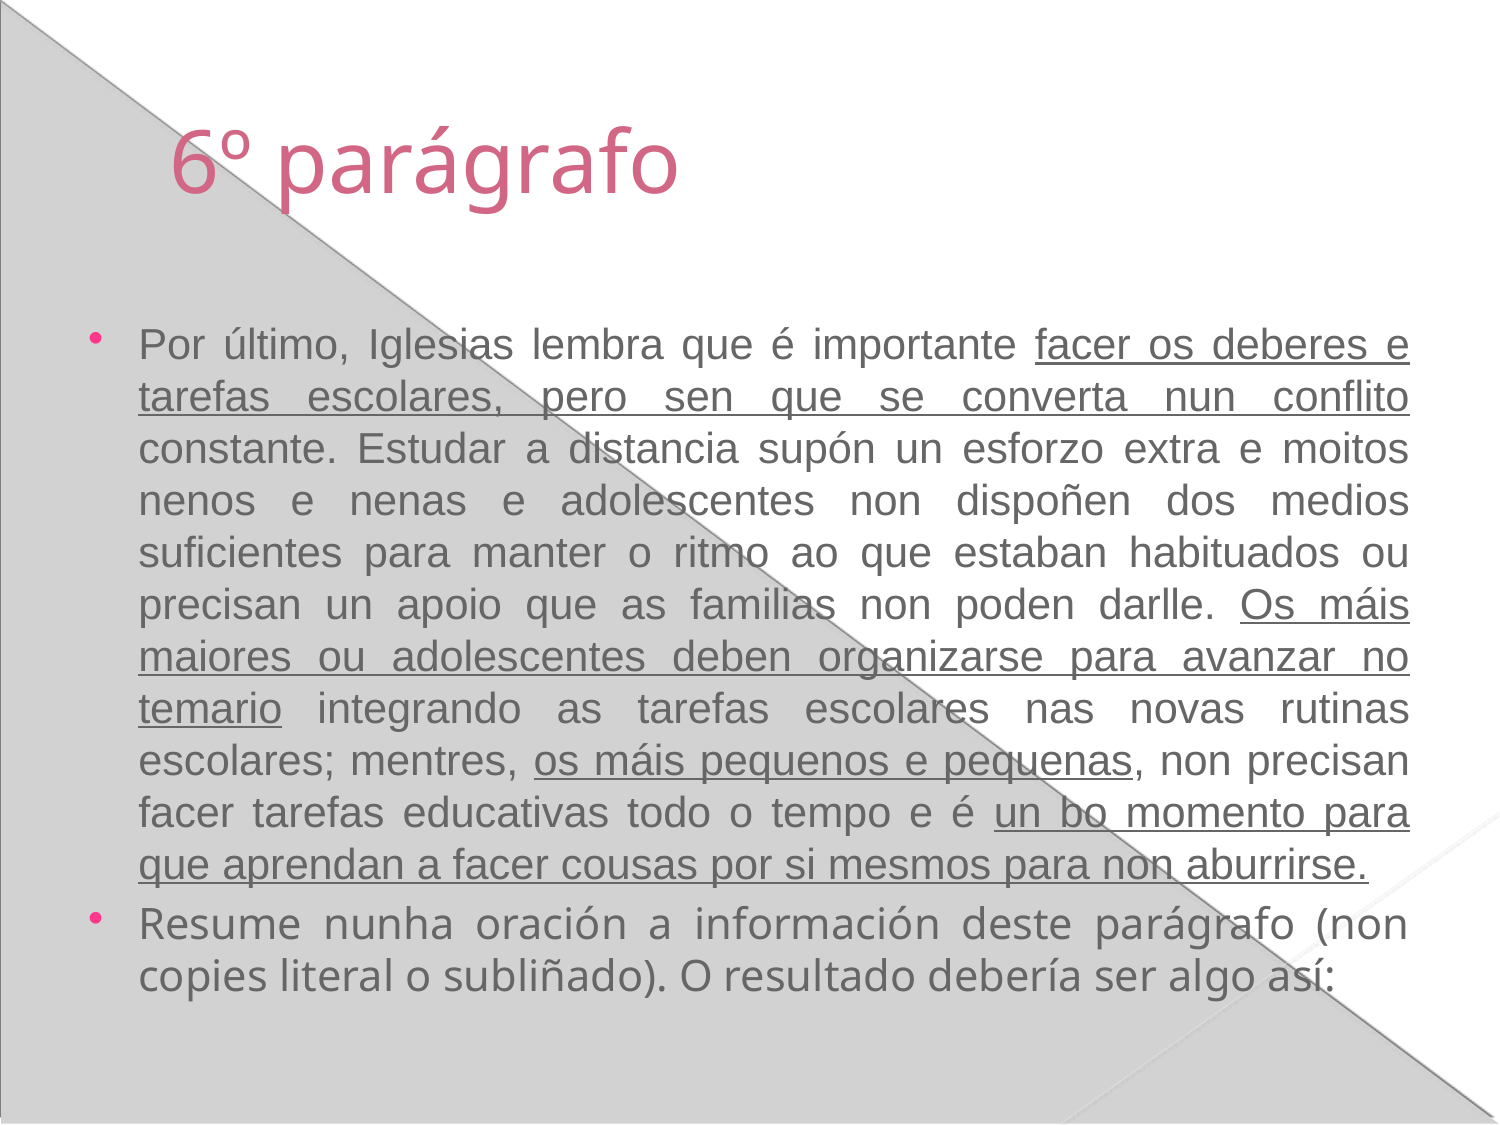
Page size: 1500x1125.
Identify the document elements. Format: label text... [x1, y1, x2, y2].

text_box 6º parágrafo [74, 43, 1425, 274]
text_box Por último, Iglesias lembra que é importante facer os deberes e tarefas escolares, pero sen que se converta nun conflito constante. Estudar a distancia supón un esforzo extra e moitos nenos e nenas e adolescentes non dispoñen dos medios suficientes para manter o ritmo ao que estaban habituados ou precisan un apoio que as familias non poden darlle. Os máis maiores ou adolescentes deben organizarse para avanzar no temario integrando as tarefas escolares nas novas rutinas escolares; mentres, os máis pequenos e pequenas, non precisan facer tarefas educativas todo o tempo e é un bo momento para que aprendan a facer cousas por si mesmos para non aburrirse. Resume nunha oración a información deste parágrafo (non copies literal o subliñado). O resultado debería ser algo así: [74, 308, 1425, 1059]
